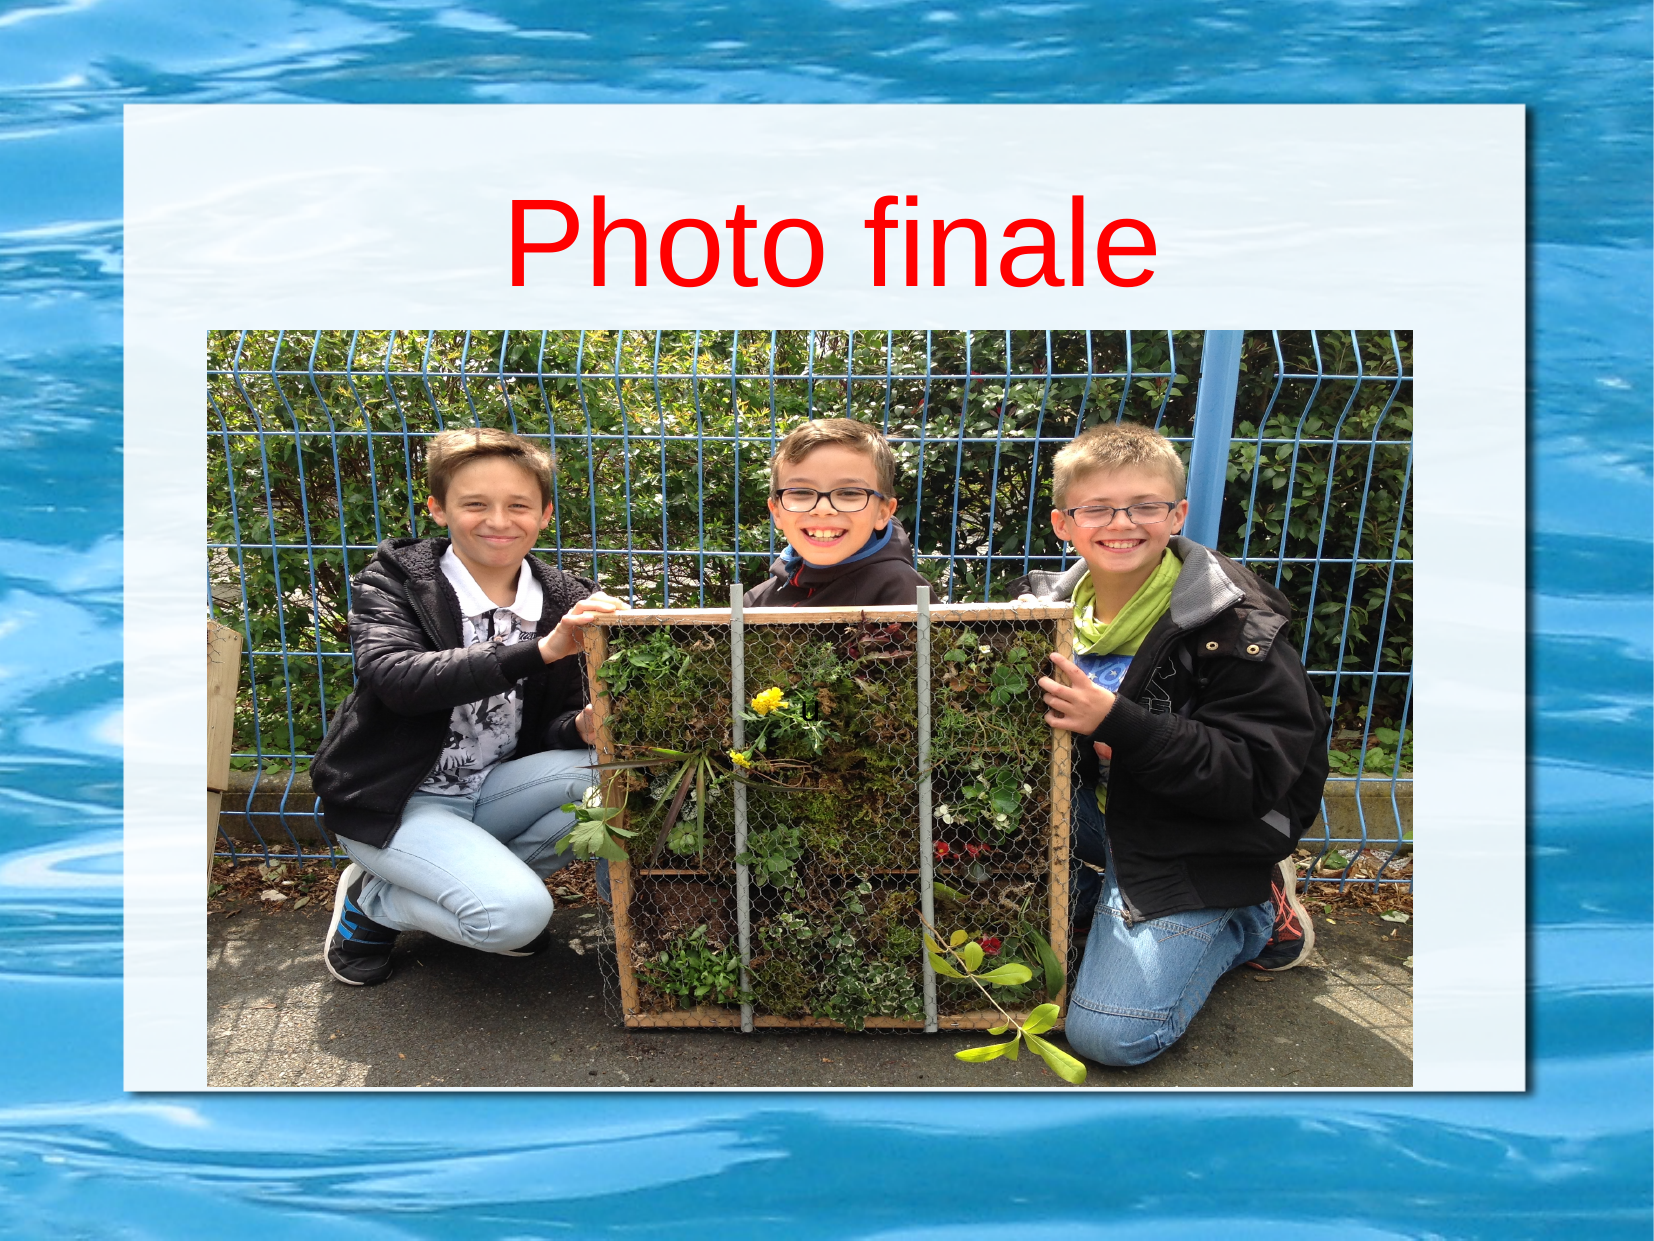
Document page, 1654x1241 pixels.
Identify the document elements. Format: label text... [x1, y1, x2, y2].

picture [0, 0, 1654, 1241]
text_box Photo finale [200, 165, 1465, 320]
